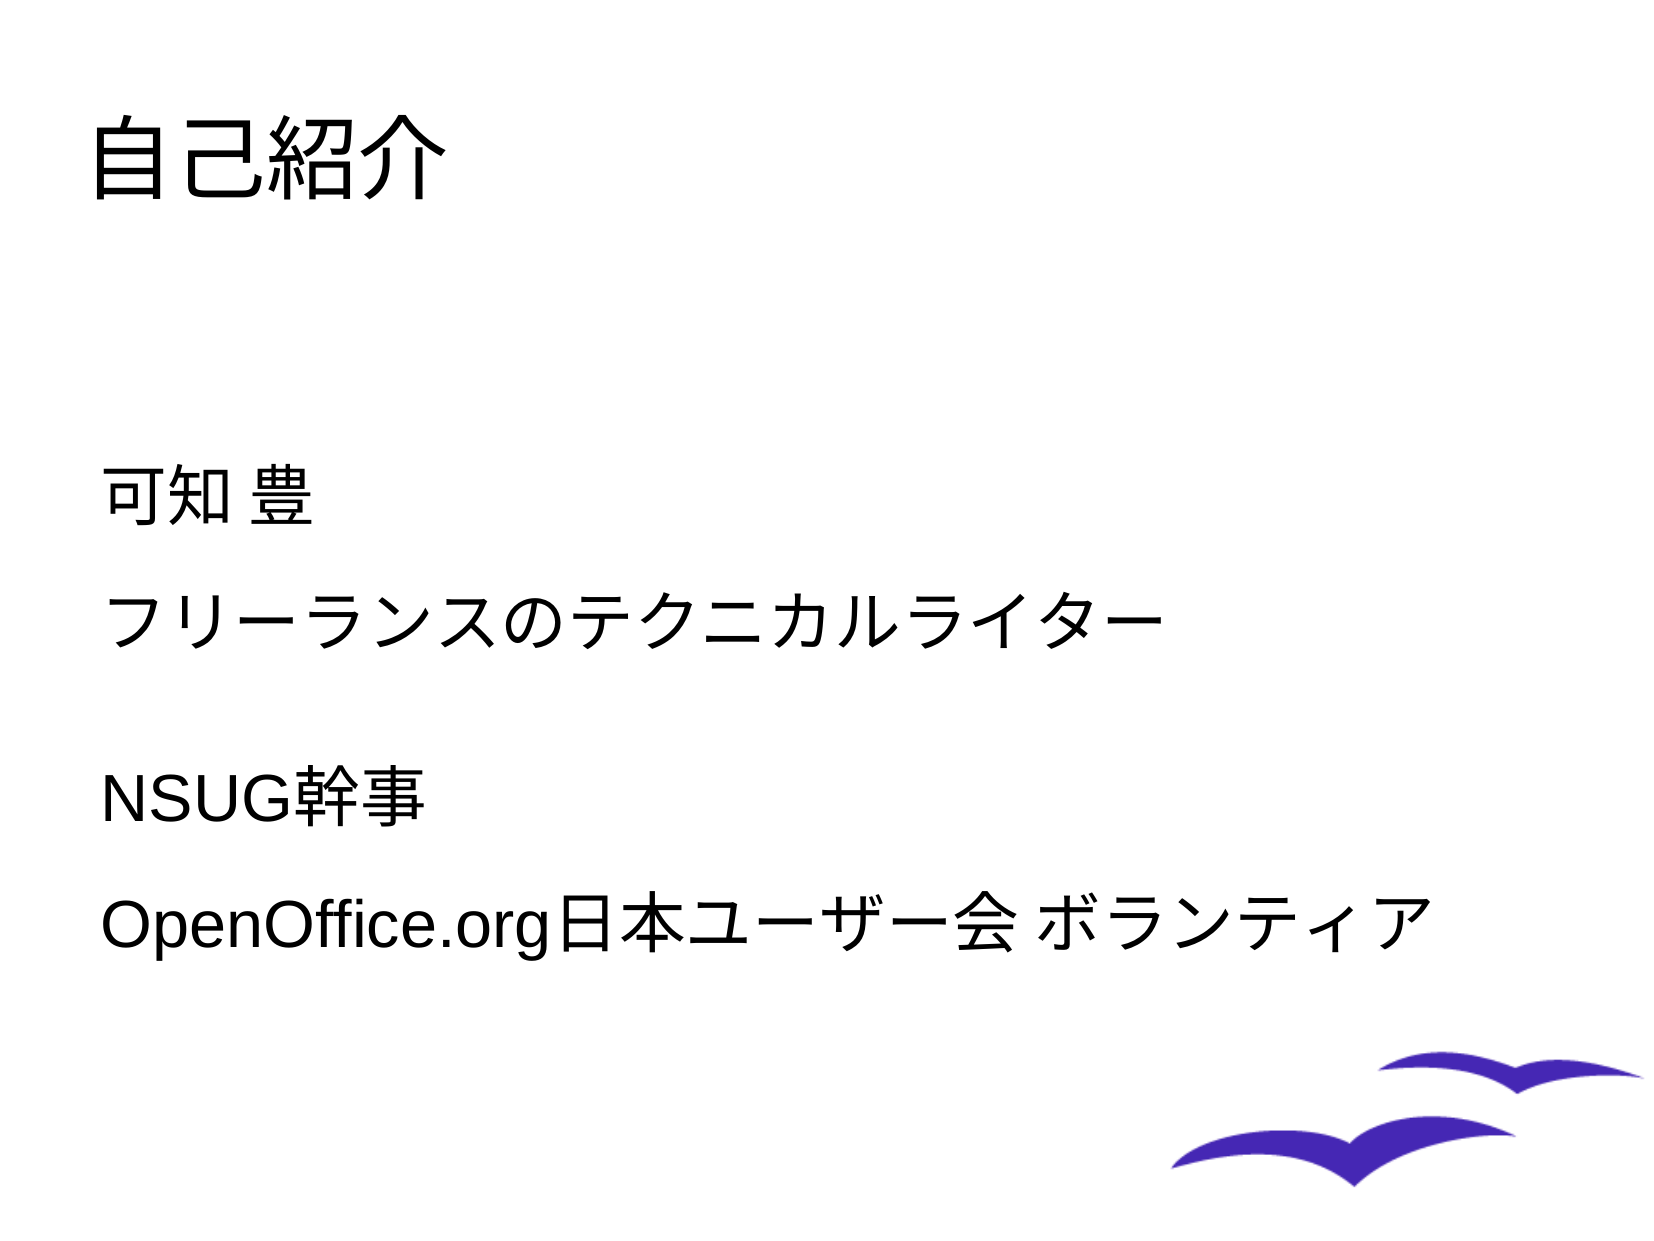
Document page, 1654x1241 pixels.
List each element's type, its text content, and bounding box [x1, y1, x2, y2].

list 可知 豊 フリーランスのテクニカルライター NSUG幹事 OpenOffice.org日本ユーザー会 ボランティア [82, 443, 1571, 1109]
picture [1166, 1044, 1654, 1192]
title 自己紹介 [82, 49, 1571, 257]
